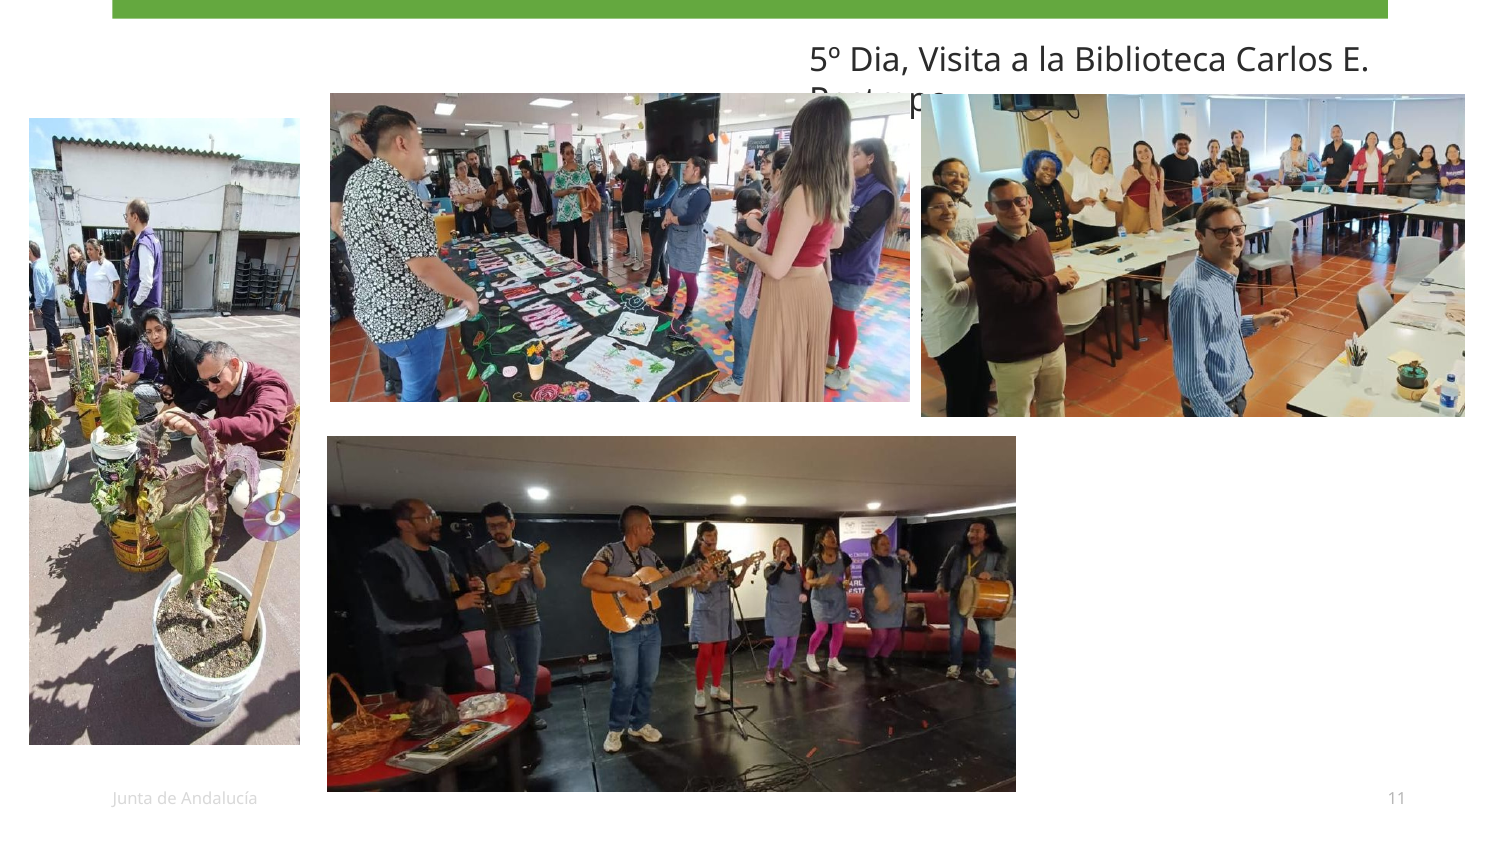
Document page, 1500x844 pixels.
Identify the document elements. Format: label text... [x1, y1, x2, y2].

text_box [112, 0, 1388, 19]
picture [330, 93, 910, 402]
picture [921, 94, 1465, 417]
picture [29, 118, 300, 745]
text_box 5º Dia, Visita a la Biblioteca Carlos E. Restrepo [809, 38, 1465, 138]
picture [327, 436, 1016, 792]
slide_number <número> [1387, 787, 1478, 844]
